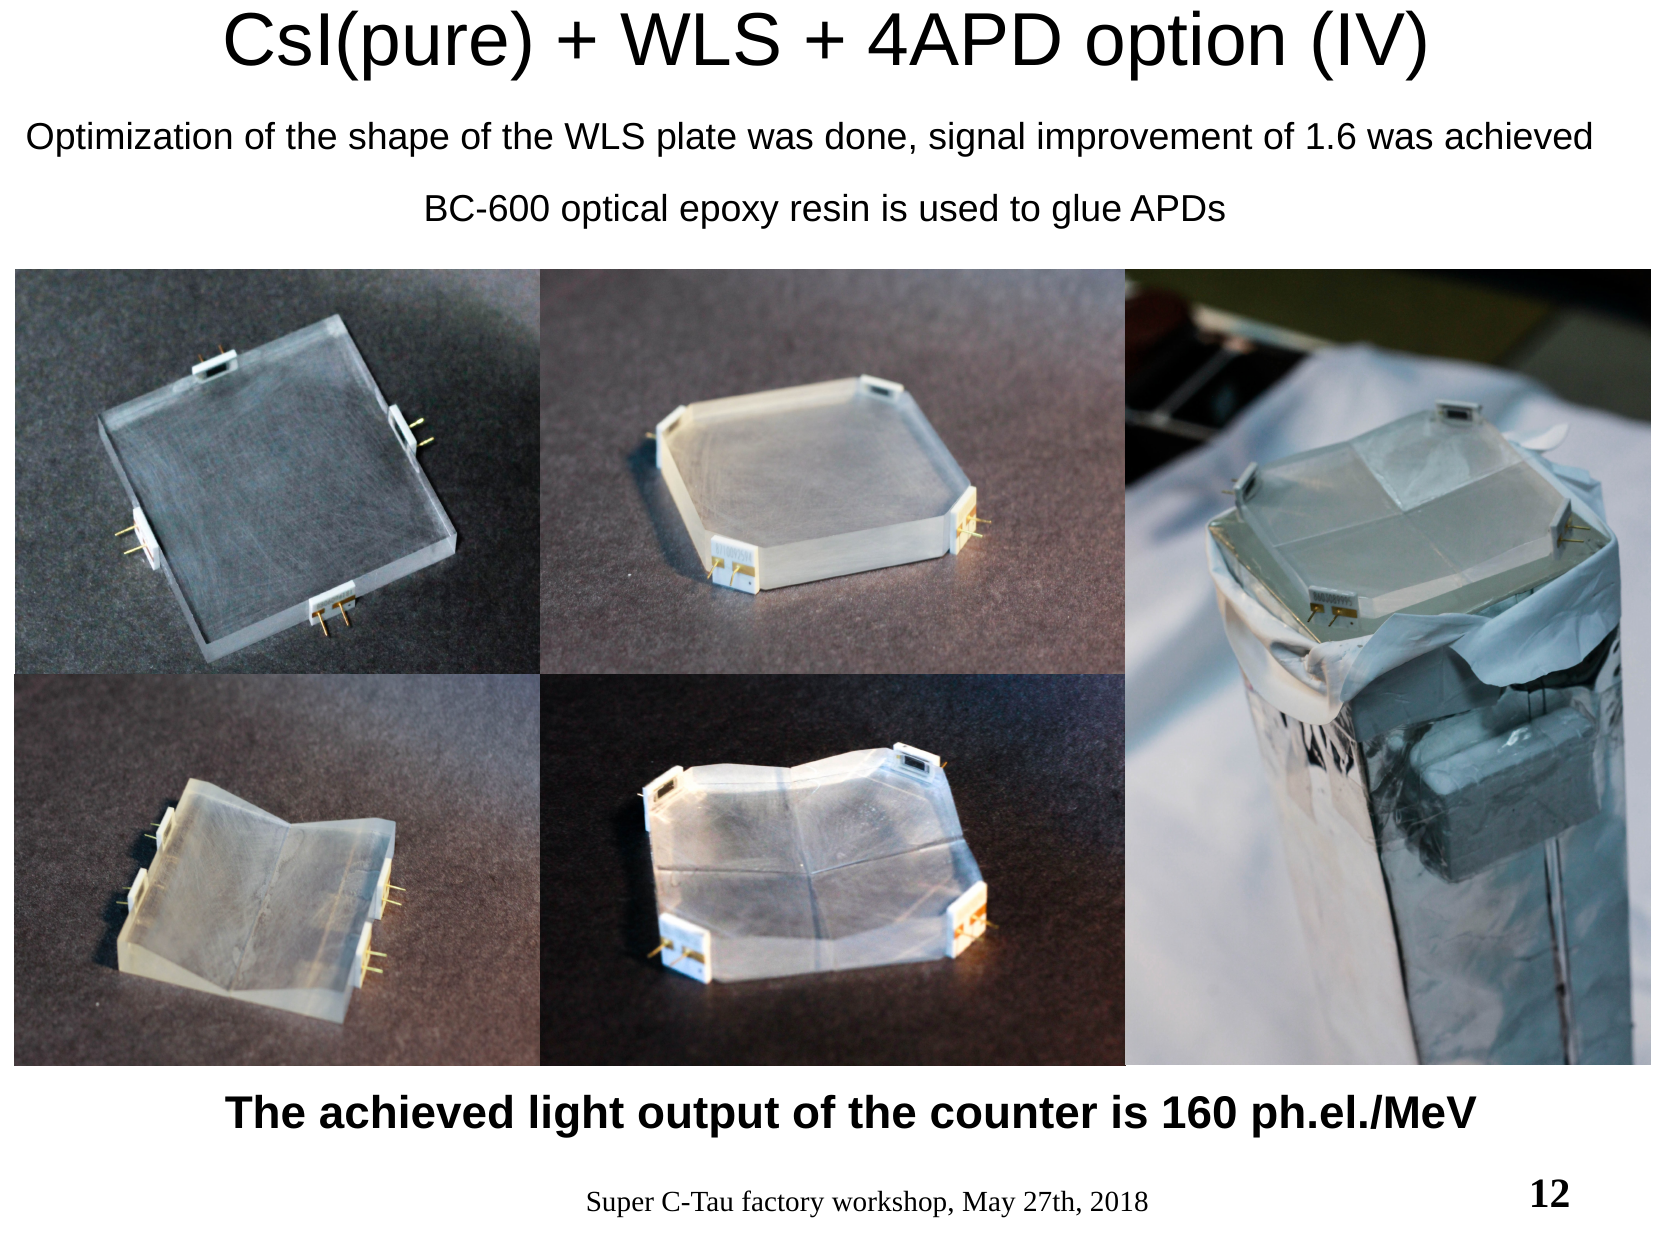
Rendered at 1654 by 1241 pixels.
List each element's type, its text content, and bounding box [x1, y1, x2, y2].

text_box BC-600 optical epoxy resin is used to glue APDs [408, 180, 1242, 237]
text_box The achieved light output of the counter is 160 ph.el./MeV [210, 1080, 1493, 1147]
title CsI(pure) + WLS + 4APD option (IV) [82, 0, 1571, 82]
picture [14, 269, 1651, 1066]
text_box Optimization of the shape of the WLS plate was done, signal improvement of 1.6 was achieved [10, 108, 1621, 166]
